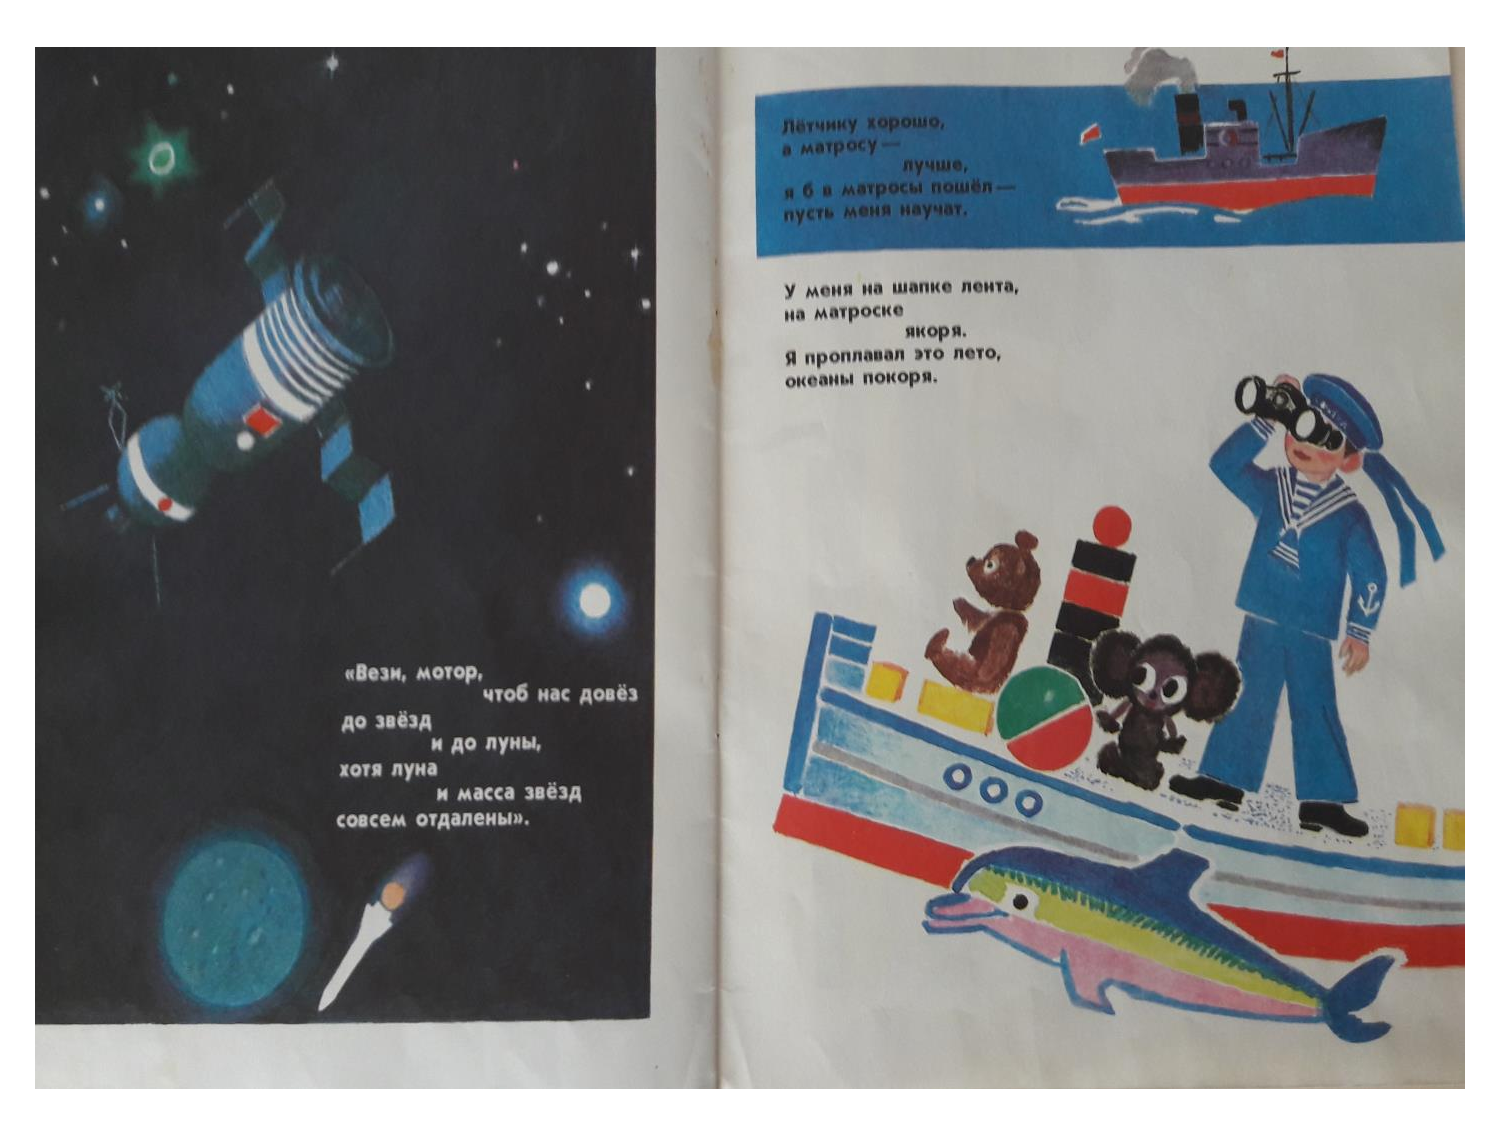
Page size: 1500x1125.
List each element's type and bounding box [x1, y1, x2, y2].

picture [35, 47, 1465, 1089]
